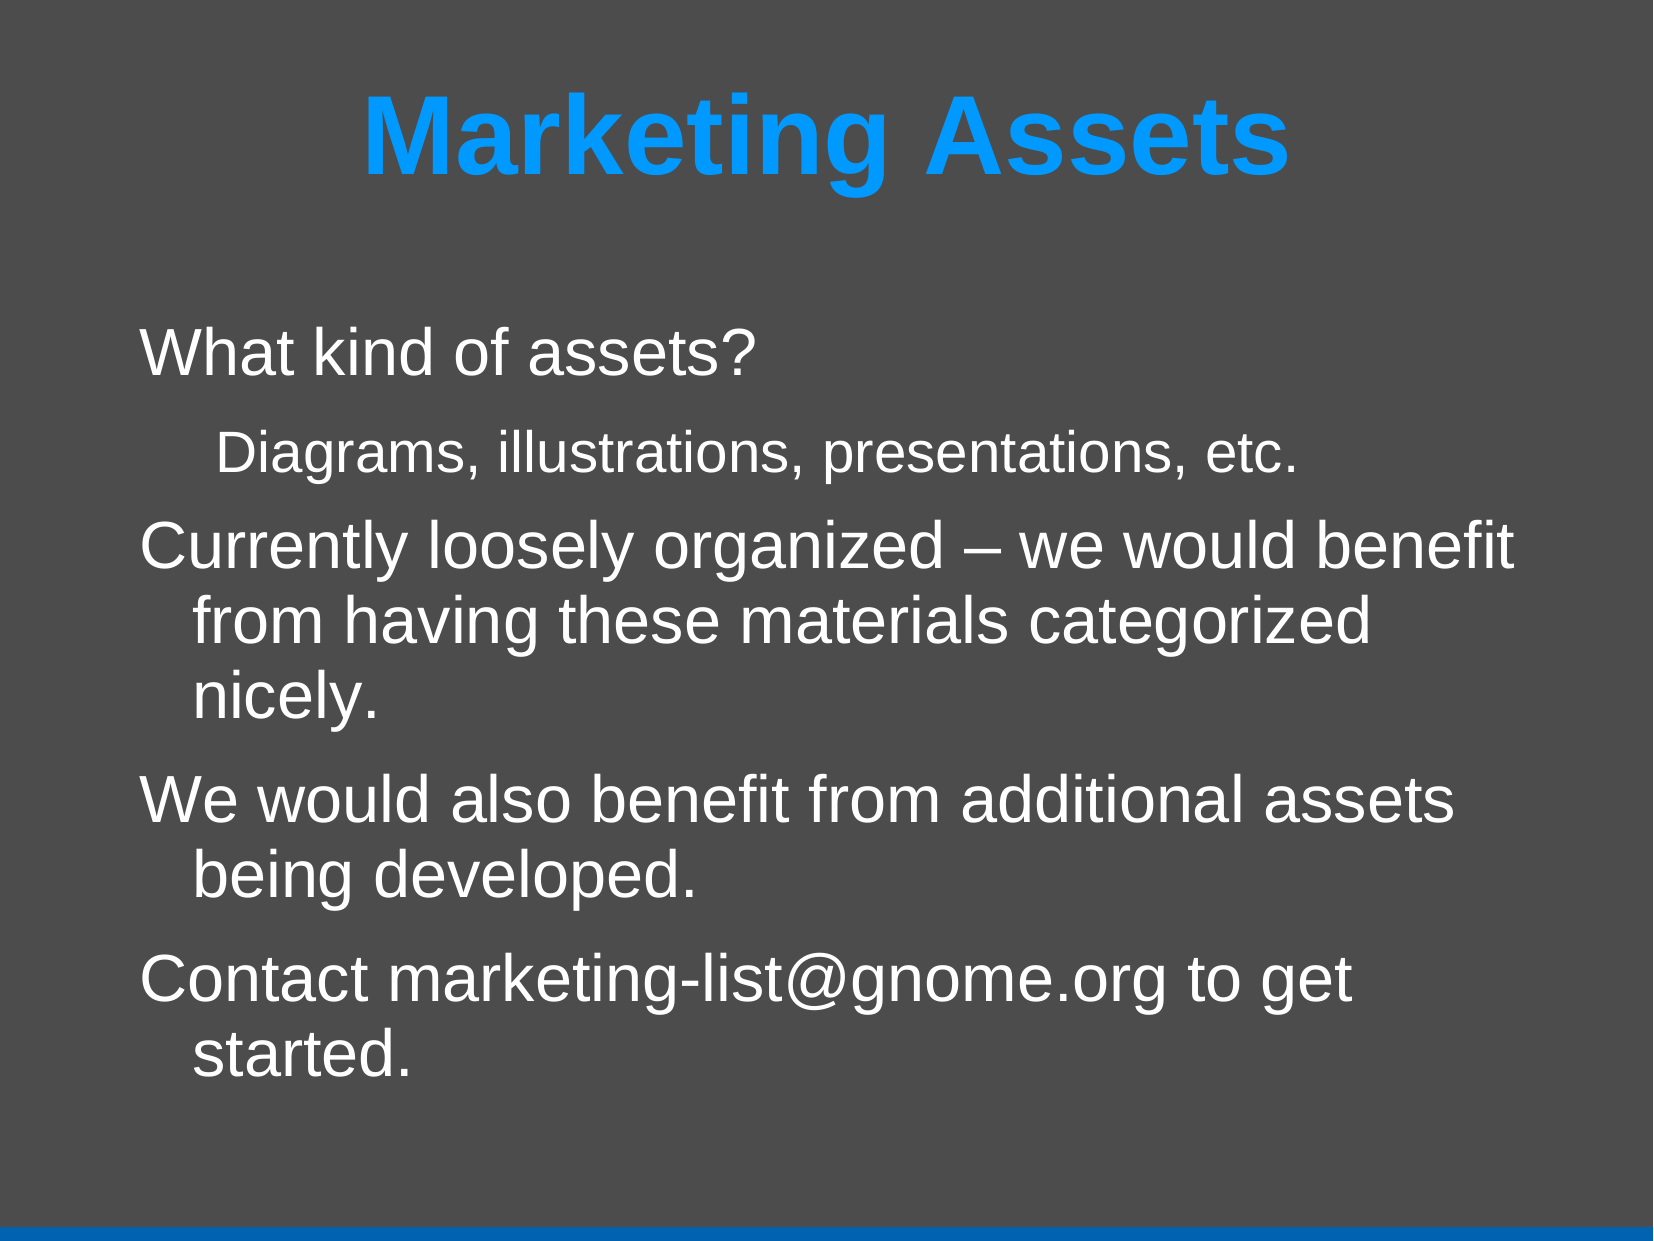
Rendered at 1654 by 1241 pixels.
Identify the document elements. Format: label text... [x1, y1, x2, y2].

list What kind of assets? Diagrams, illustrations, presentations, etc. Currently loosely organized – we would benefit from having these materials categorized nicely. We would also benefit from additional assets being developed. Contact marketing-list@gnome.org to get started. [121, 315, 1533, 1165]
title Marketing Assets [121, 32, 1533, 240]
